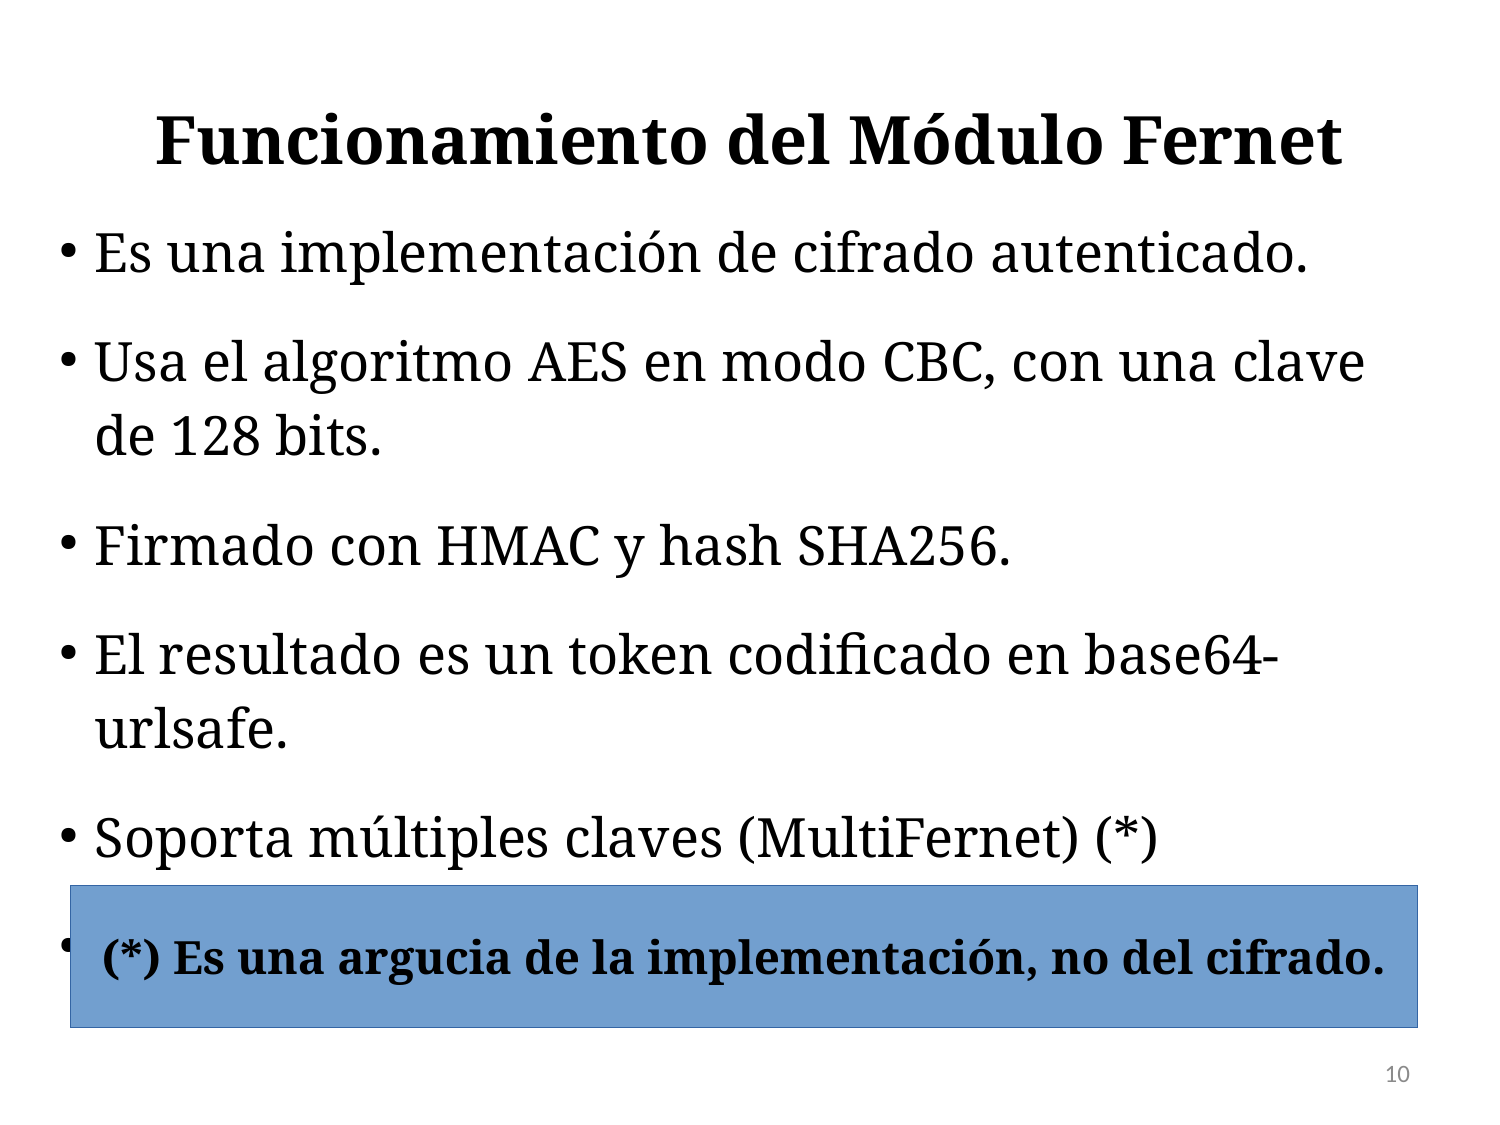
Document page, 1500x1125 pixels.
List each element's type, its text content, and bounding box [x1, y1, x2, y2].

title Funcionamiento del Módulo Fernet [75, 45, 1425, 233]
text_box (*) Es una argucia de la implementación, no del cifrado. [70, 885, 1418, 1028]
subtitle Es una implementación de cifrado autenticado. Usa el algoritmo AES en modo CBC, con una clave de 128 bits. Firmado con HMAC y hash SHA256. El resultado es un token codificado en base64-urlsafe. Soporta múltiples claves (MultiFernet) (*) Expiración de los tokens (*) [59, 214, 1409, 863]
